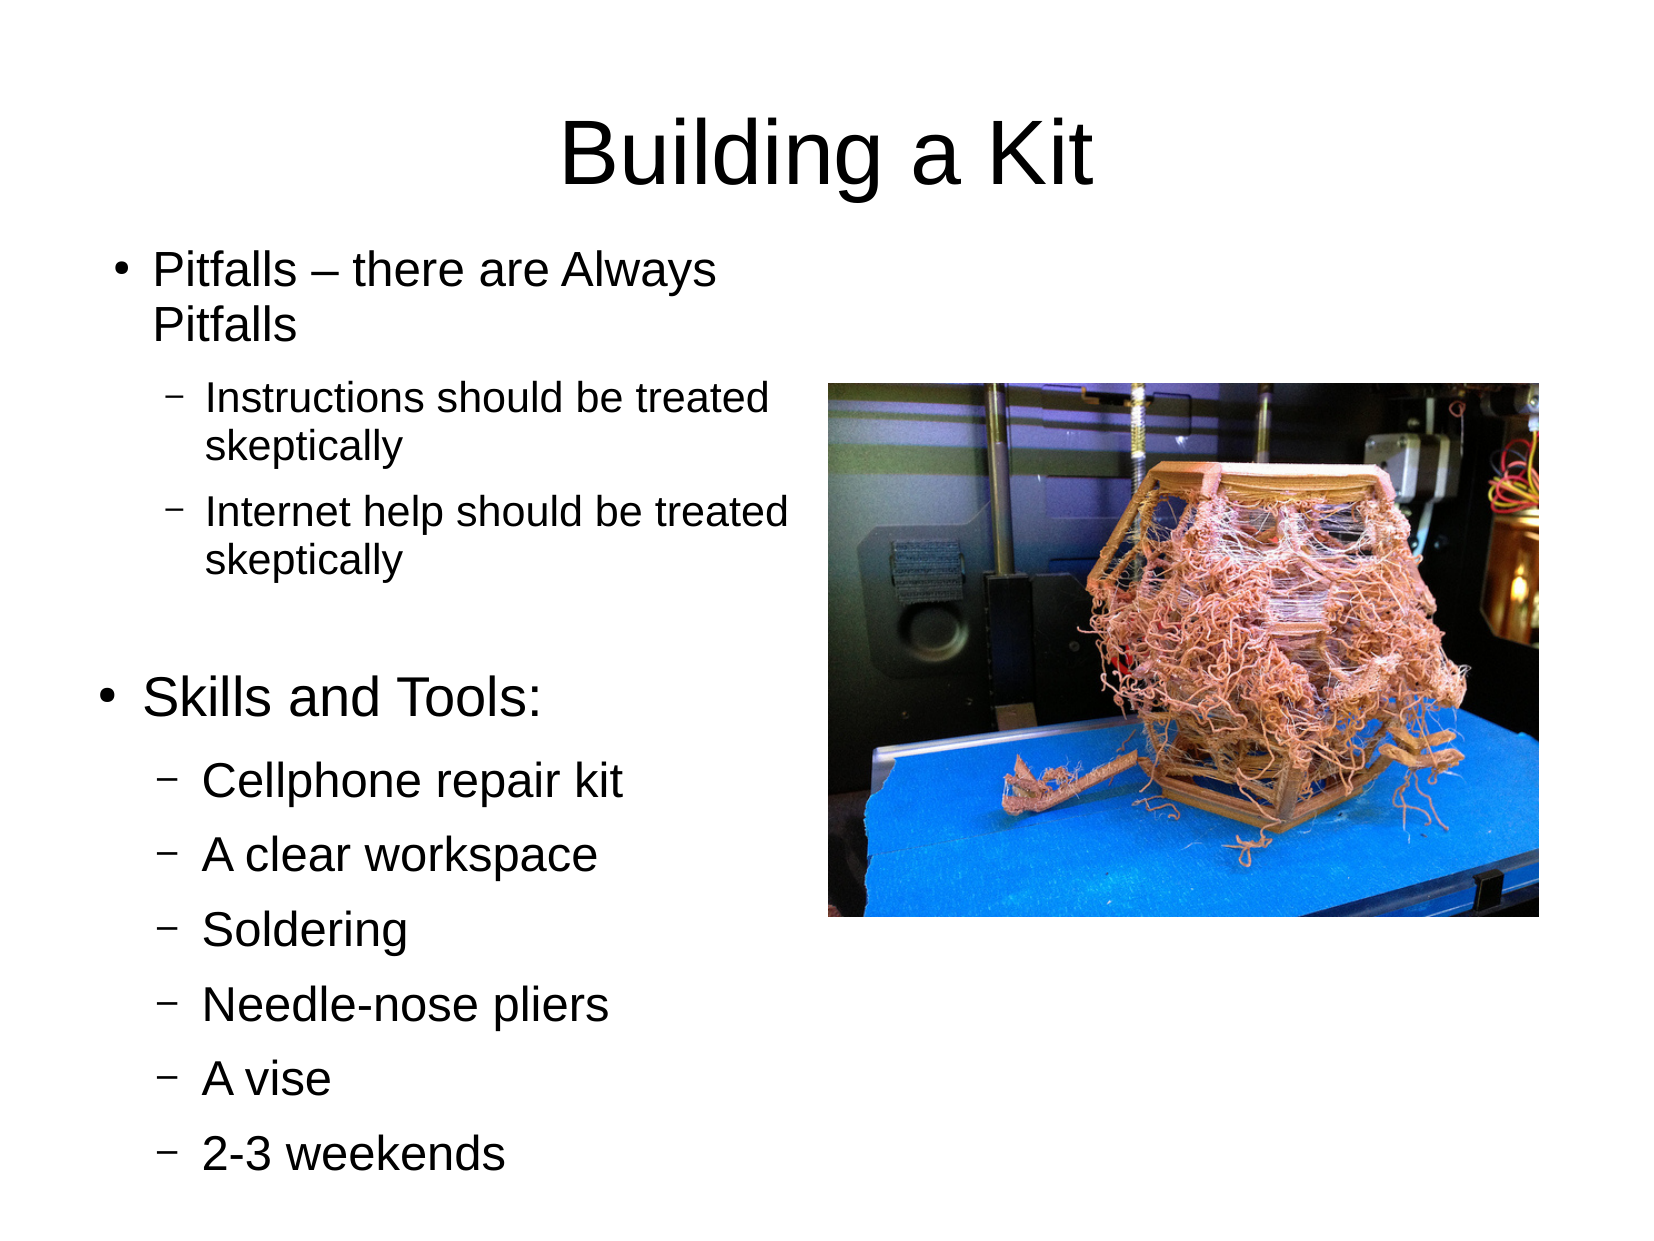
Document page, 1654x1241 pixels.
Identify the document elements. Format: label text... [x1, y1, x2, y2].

list Pitfalls – there are Always Pitfalls Instructions should be treated skeptically Internet help should be treated skeptically [99, 241, 811, 586]
picture [828, 383, 1539, 917]
list Skills and Tools: Cellphone repair kit A clear workspace Soldering Needle-nose pliers A vise 2-3 weekends [82, 665, 793, 1186]
title Building a Kit [82, 49, 1571, 257]
